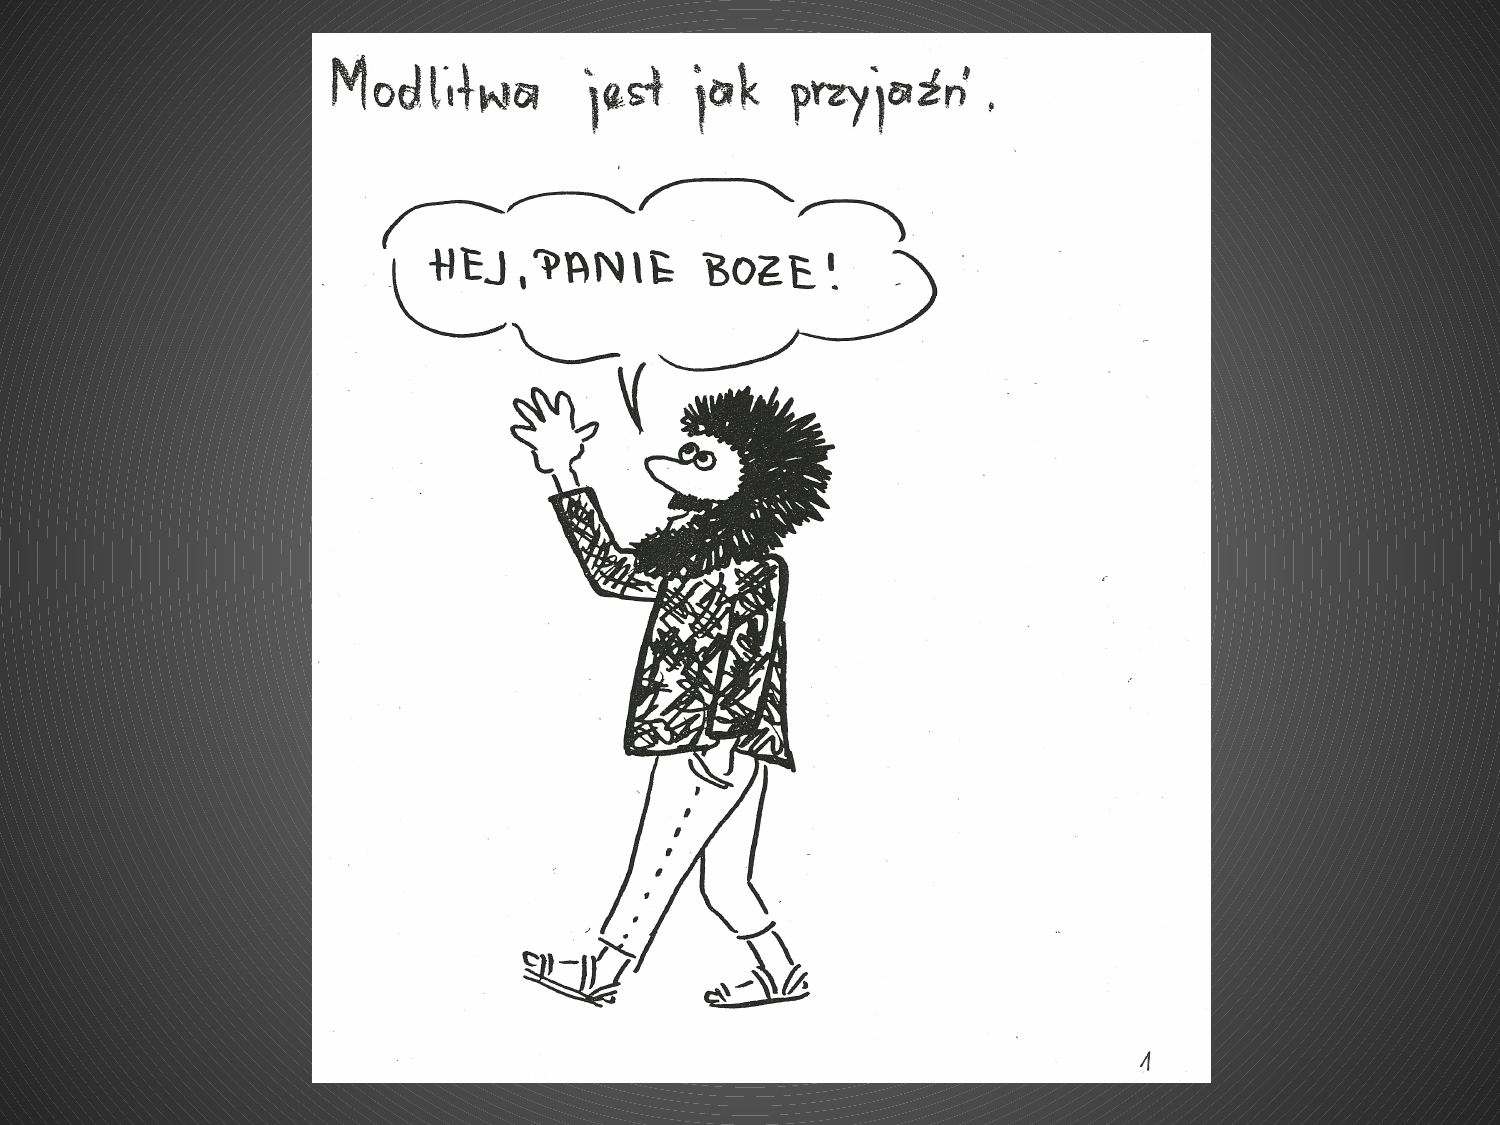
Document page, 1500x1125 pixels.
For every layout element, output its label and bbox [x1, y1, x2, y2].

title [289, 45, 1164, 1125]
picture [312, 33, 1211, 1083]
